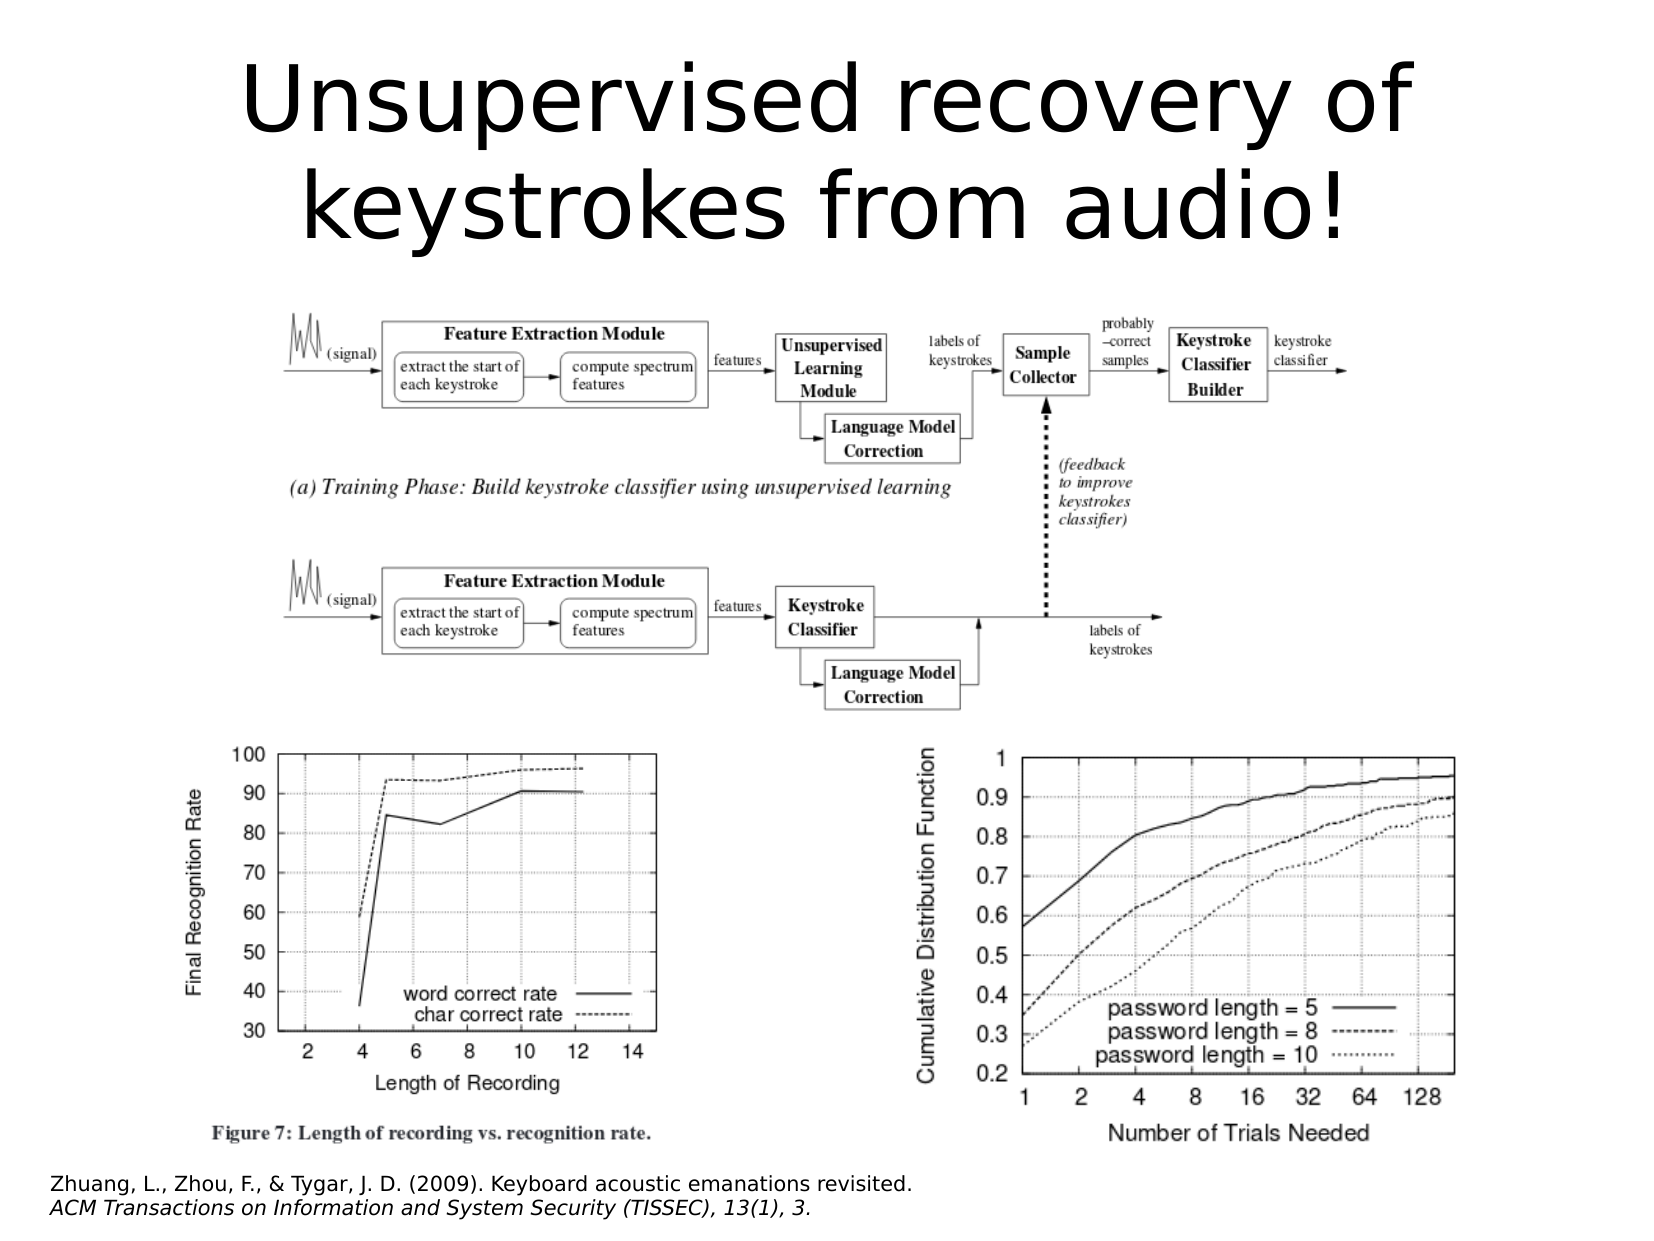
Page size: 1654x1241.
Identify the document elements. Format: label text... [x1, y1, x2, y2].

title Unsupervised recovery of keystrokes from audio! [82, 45, 1571, 261]
text_box Zhuang, L., Zhou, F., & Tygar, J. D. (2009). Keyboard acoustic emanations revisited. ACM Transactions on Information and System Security (TISSEC), 13(1), 3. [35, 1164, 934, 1229]
picture [253, 285, 1501, 1157]
picture [153, 726, 697, 1152]
